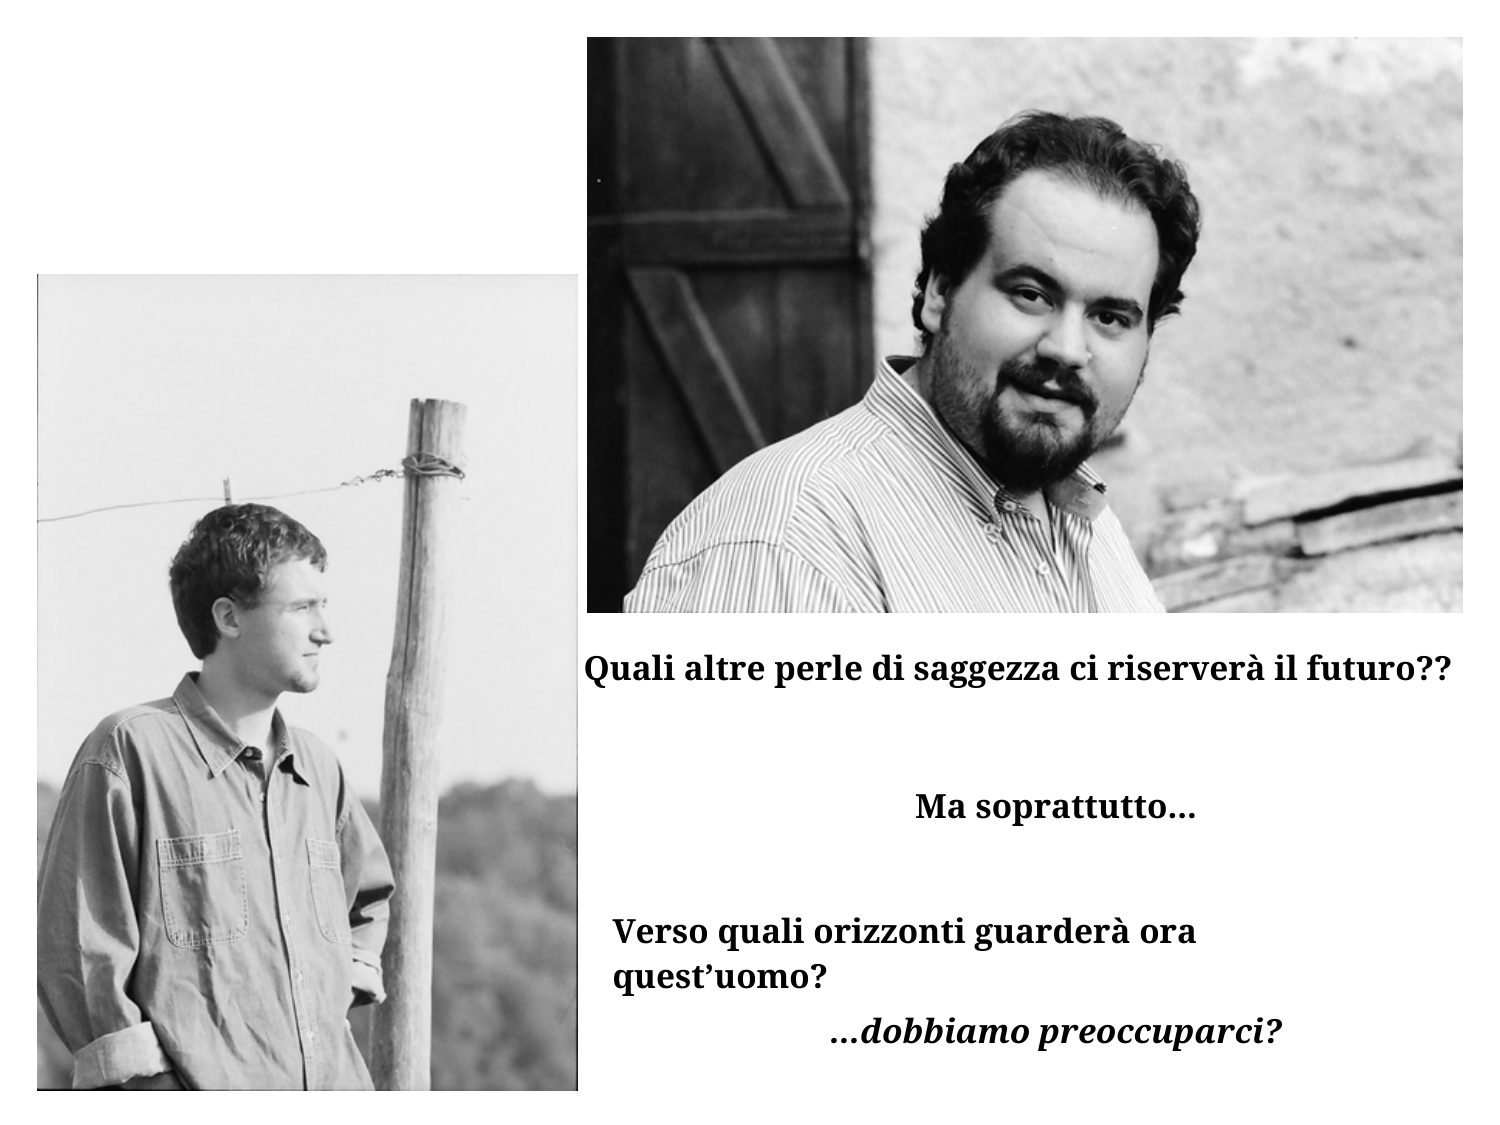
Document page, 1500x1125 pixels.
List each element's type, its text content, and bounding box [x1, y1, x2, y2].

text_box Verso quali orizzonti guarderà ora quest’uomo? [612, 899, 1375, 1006]
text_box Ma soprattutto... [800, 774, 1313, 836]
chart [37, 275, 578, 1091]
text_box ...dobbiamo preoccuparci? [800, 999, 1313, 1061]
text_box Quali altre perle di saggezza ci riserverà il futuro?? [578, 637, 1463, 699]
chart [587, 37, 1463, 613]
